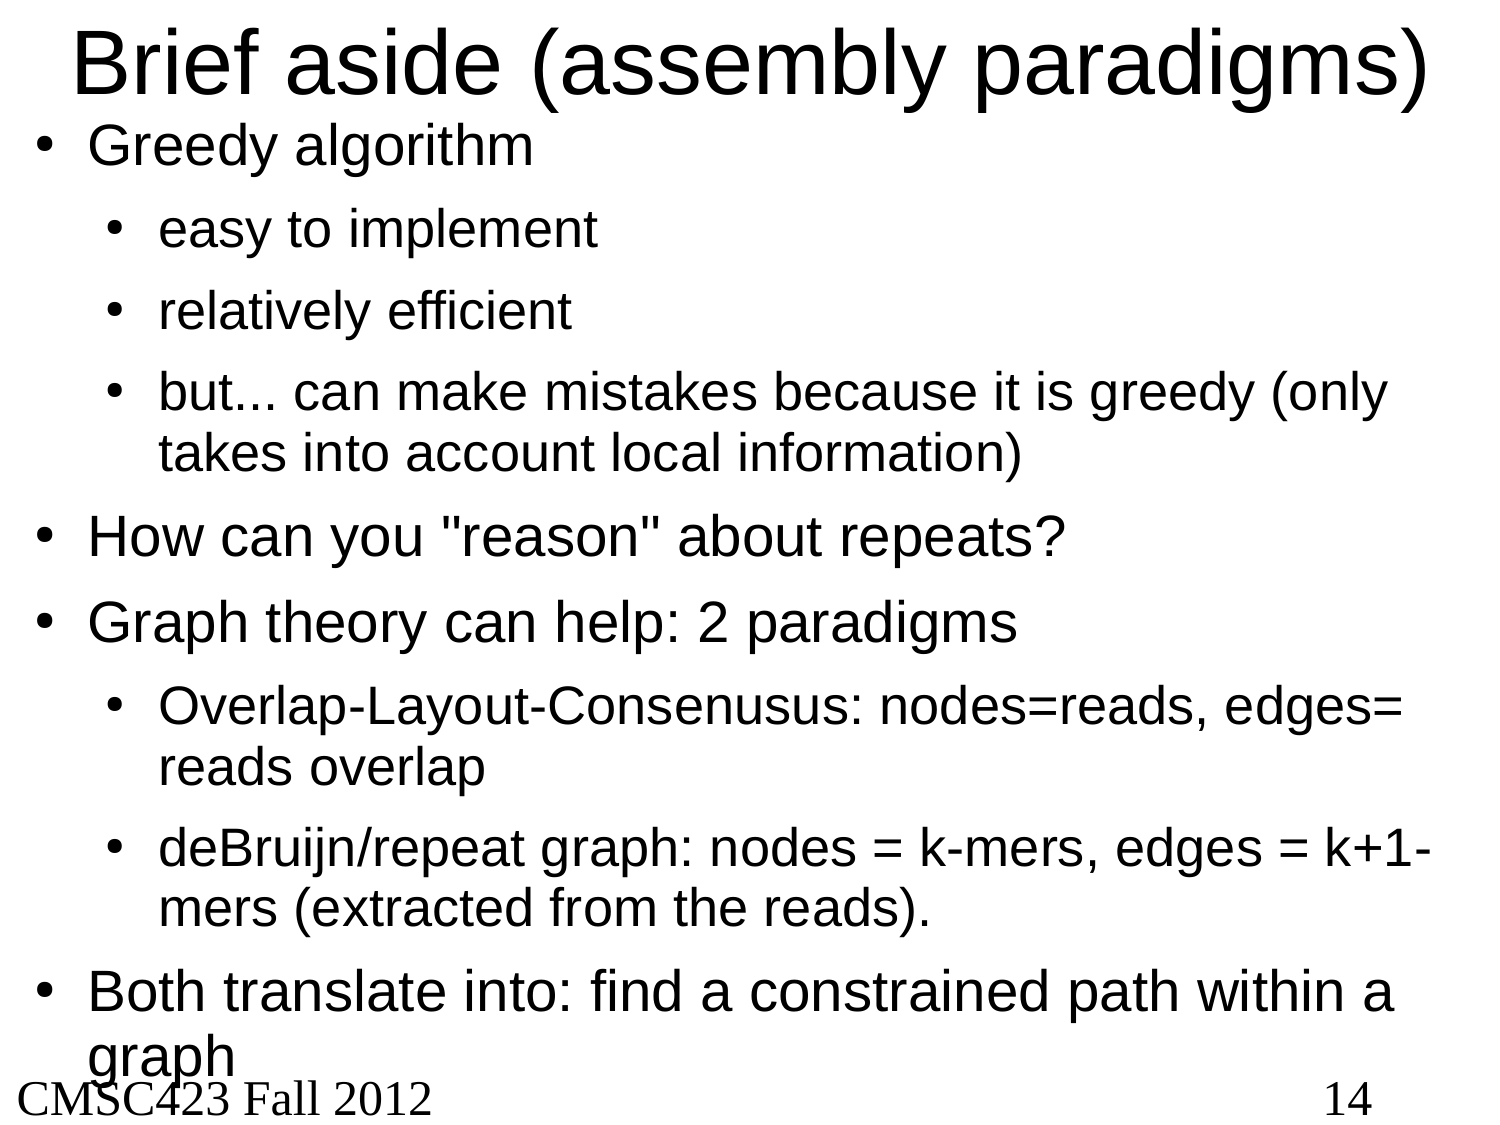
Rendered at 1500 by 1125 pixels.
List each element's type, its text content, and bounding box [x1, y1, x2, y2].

title Brief aside (assembly paradigms) [19, 9, 1485, 113]
list Greedy algorithm easy to implement relatively efficient but... can make mistakes because it is greedy (only takes into account local information) How can you "reason" about repeats? Graph theory can help: 2 paradigms Overlap-Layout-Consenusus: nodes=reads, edges= reads overlap deBruijn/repeat graph: nodes = k-mers, edges = k+1-mers (extracted from the reads). Both translate into: find a constrained path within a graph [16, 113, 1485, 1090]
